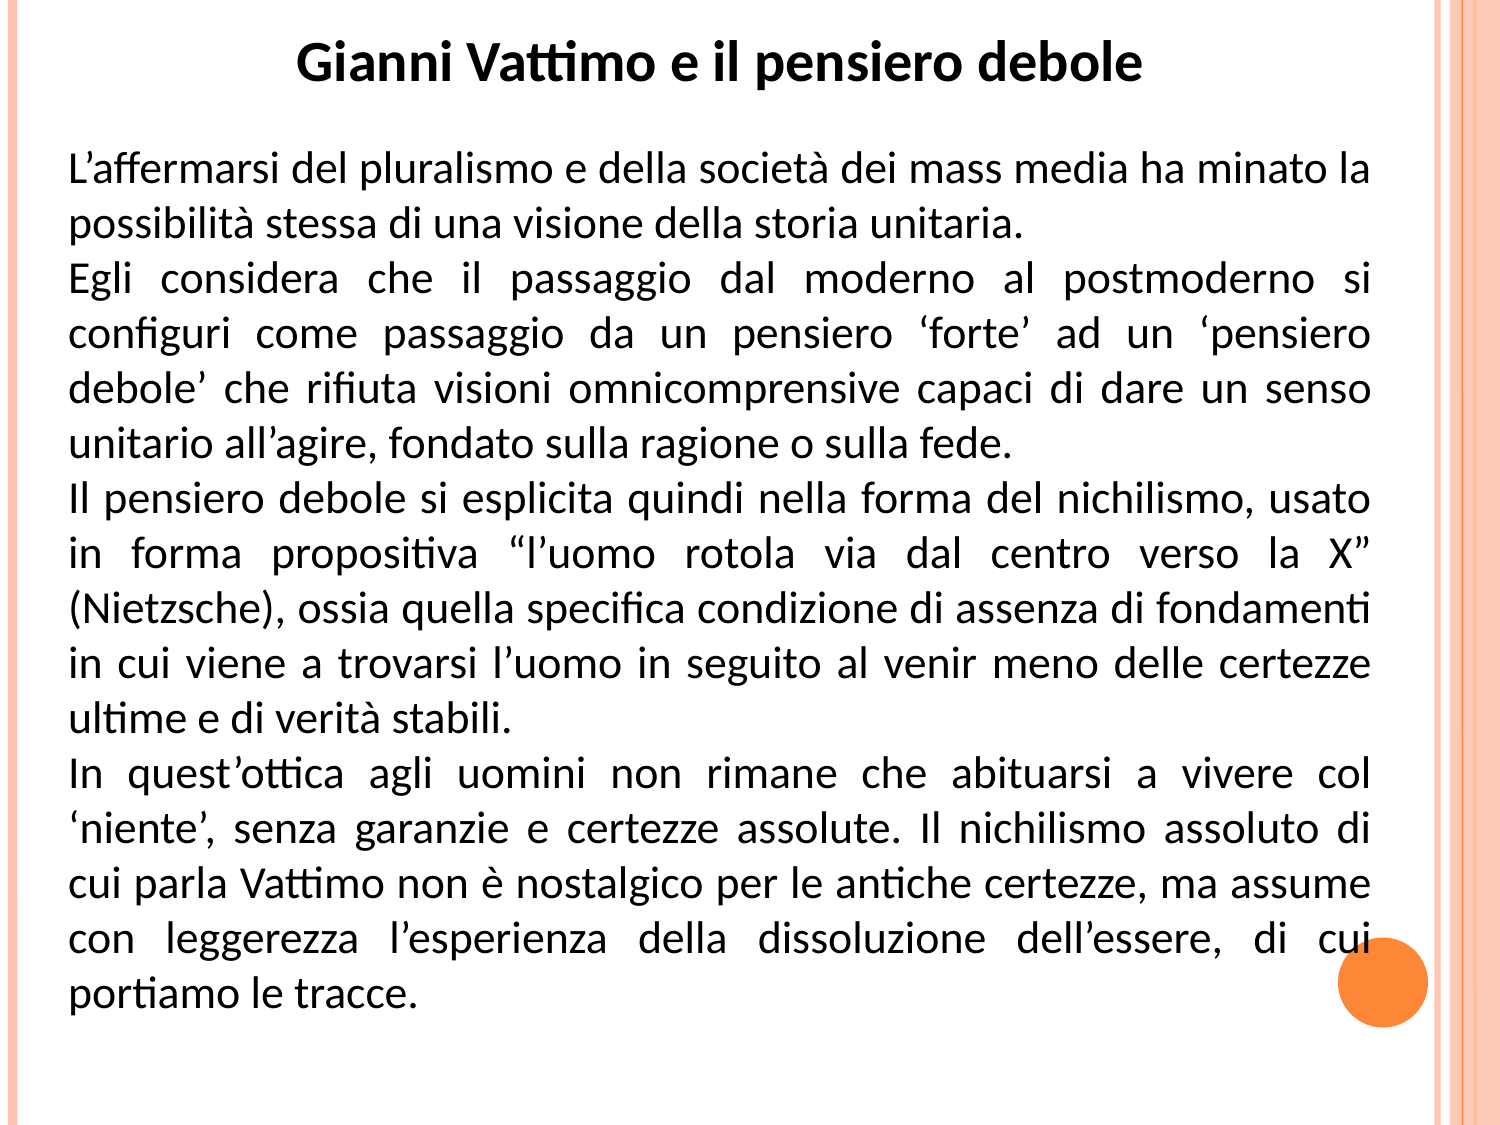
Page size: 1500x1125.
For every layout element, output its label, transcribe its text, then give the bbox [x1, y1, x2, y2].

text_box Gianni Vattimo e il pensiero debole L’affermarsi del pluralismo e della società dei mass media ha minato la possibilità stessa di una visione della storia unitaria. Egli considera che il passaggio dal moderno al postmoderno si configuri come passaggio da un pensiero ‘forte’ ad un ‘pensiero debole’ che rifiuta visioni omnicomprensive capaci di dare un senso unitario all’agire, fondato sulla ragione o sulla fede. Il pensiero debole si esplicita quindi nella forma del nichilismo, usato in forma propositiva “l’uomo rotola via dal centro verso la X” (Nietzsche), ossia quella specifica condizione di assenza di fondamenti in cui viene a trovarsi l’uomo in seguito al venir meno delle certezze ultime e di verità stabili. In quest’ottica agli uomini non rimane che abituarsi a vivere col ‘niente’, senza garanzie e certezze assolute. Il nichilismo assoluto di cui parla Vattimo non è nostalgico per le antiche certezze, ma assume con leggerezza l’esperienza della dissoluzione dell’essere, di cui portiamo le tracce. [53, 15, 1388, 1036]
